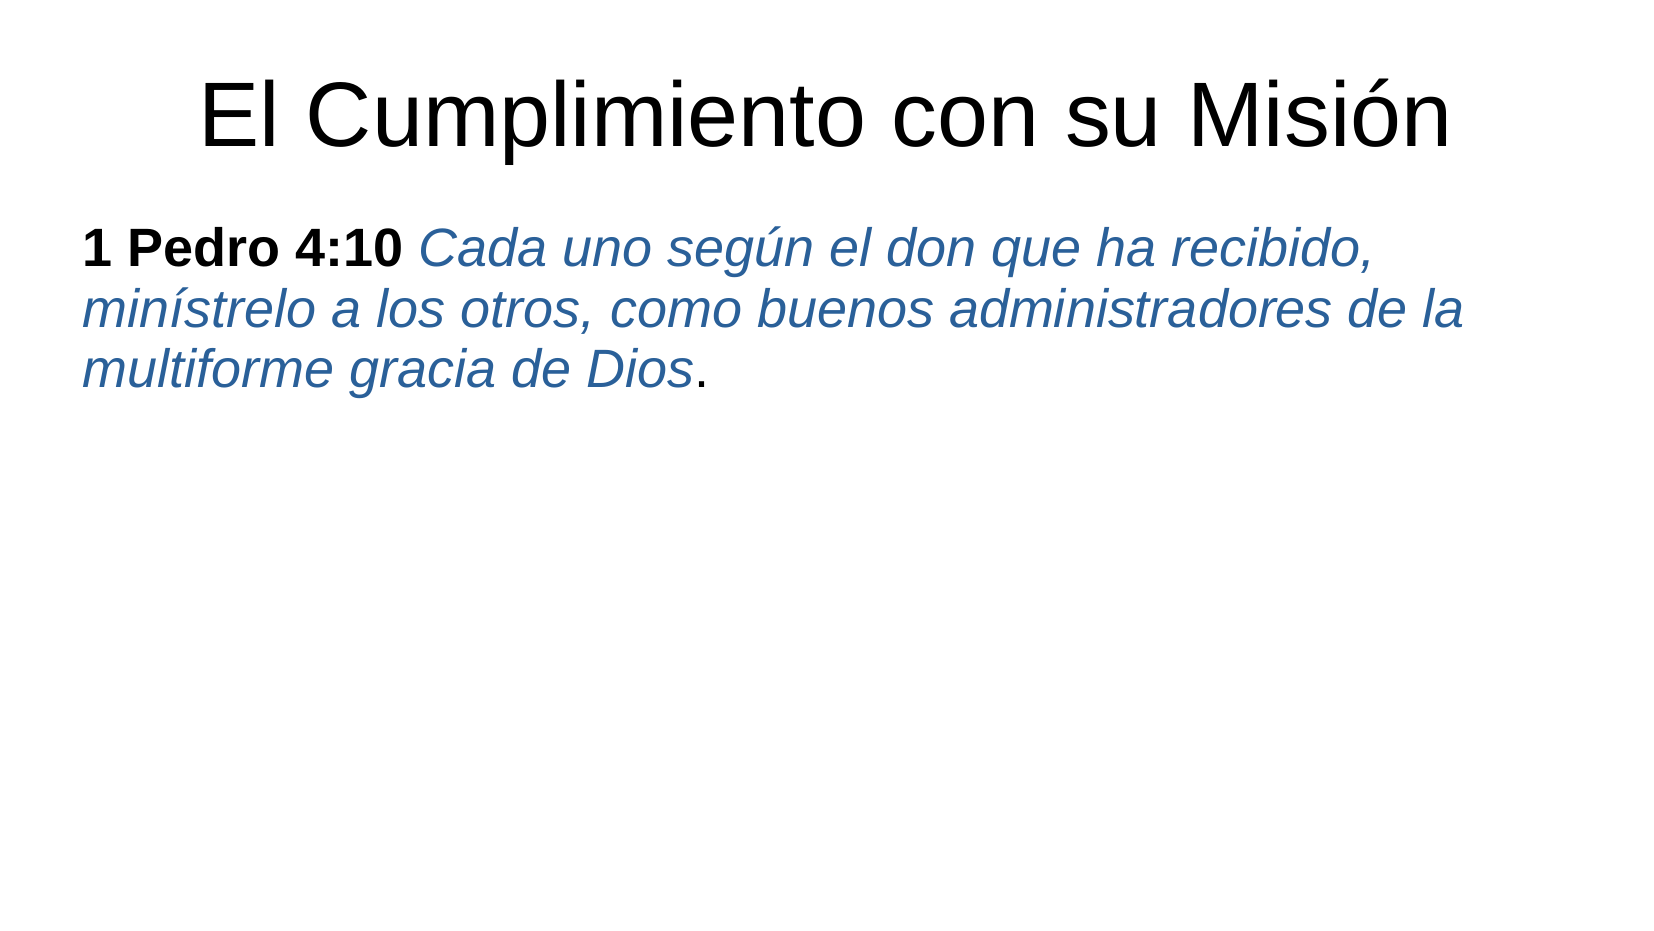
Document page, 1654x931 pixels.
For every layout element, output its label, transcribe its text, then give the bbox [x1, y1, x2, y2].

title El Cumplimiento con su Misión [82, 37, 1571, 193]
list 1 Pedro 4:10 Cada uno según el don que ha recibido, minístrelo a los otros, como buenos administradores de la multiforme gracia de Dios. Hebreos 12:1 Por tanto, nosotros también, teniendo en derredor nuestro tan grande nube de testigos, despojémonos de todo peso y del pecado que nos asedia, y corramos con paciencia la carrera que tenemos por delante, 2 puestos los ojos en Jesús, el autor y consumador de la fe, el cual por el gozo puesto delante de él sufrió la cruz, menospreciando el oprobio, y se sentó a la diestra del trono de Dios. [82, 217, 1571, 884]
